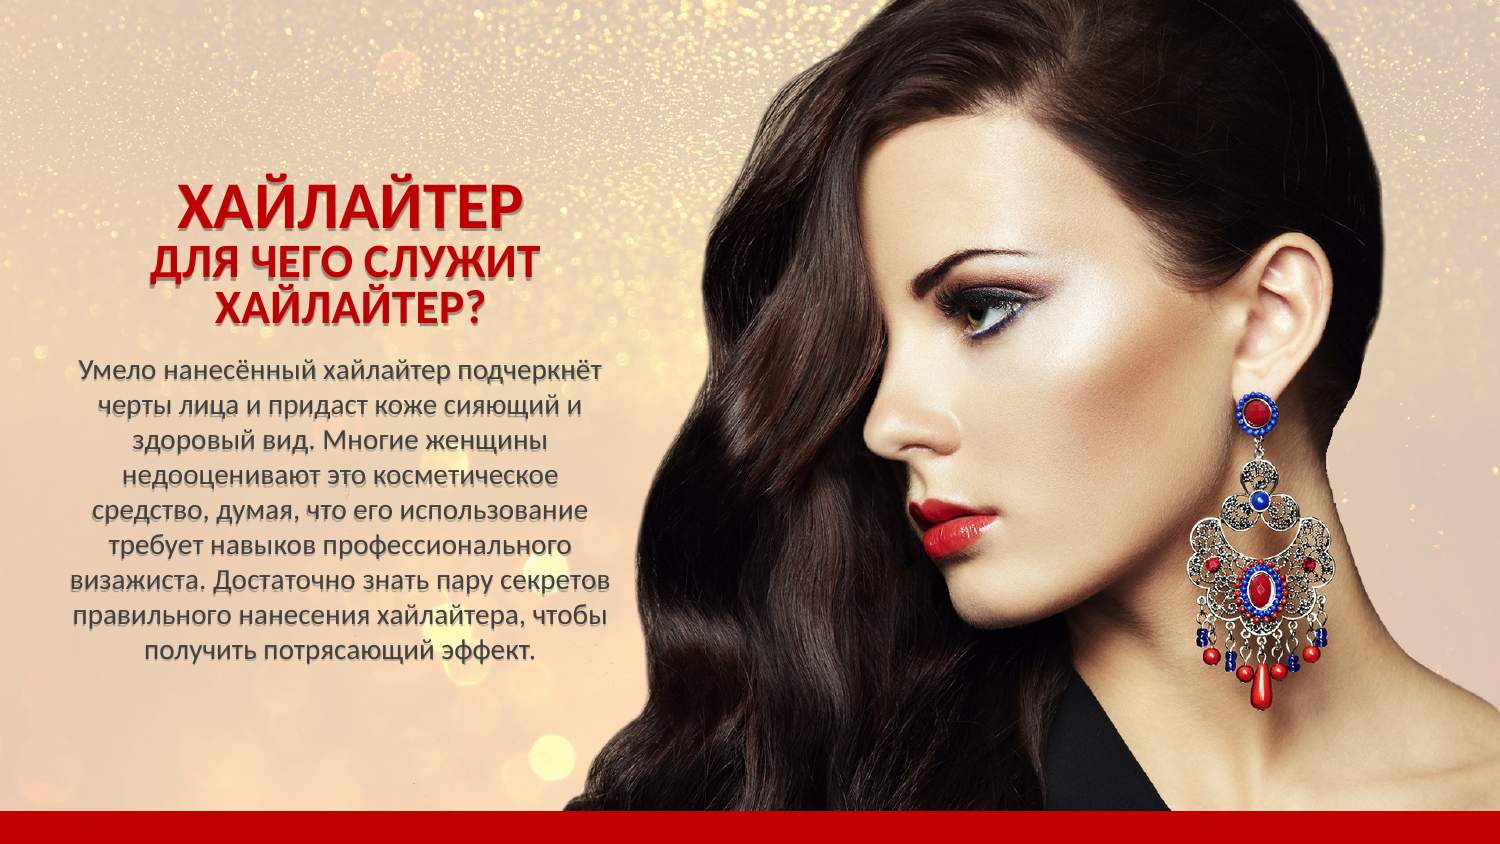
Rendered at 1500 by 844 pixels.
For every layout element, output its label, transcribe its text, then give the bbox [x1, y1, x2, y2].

text_box ХАЙЛАЙТЕР ДЛЯ ЧЕГО СЛУЖИТ ХАЙЛАЙТЕР? [0, 123, 775, 343]
picture [0, 0, 1500, 811]
text_box [0, 811, 1500, 844]
text_box Умело нанесённый хайлайтер подчеркнёт черты лица и придаст коже сияющий и здоровый вид. Многие женщины недооценивают это косметическое средство, думая, что его использование требует навыков профессионального визажиста. Достаточно знать пару секретов правильного нанесения хайлайтера, чтобы получить потрясающий эффект. [50, 343, 631, 677]
